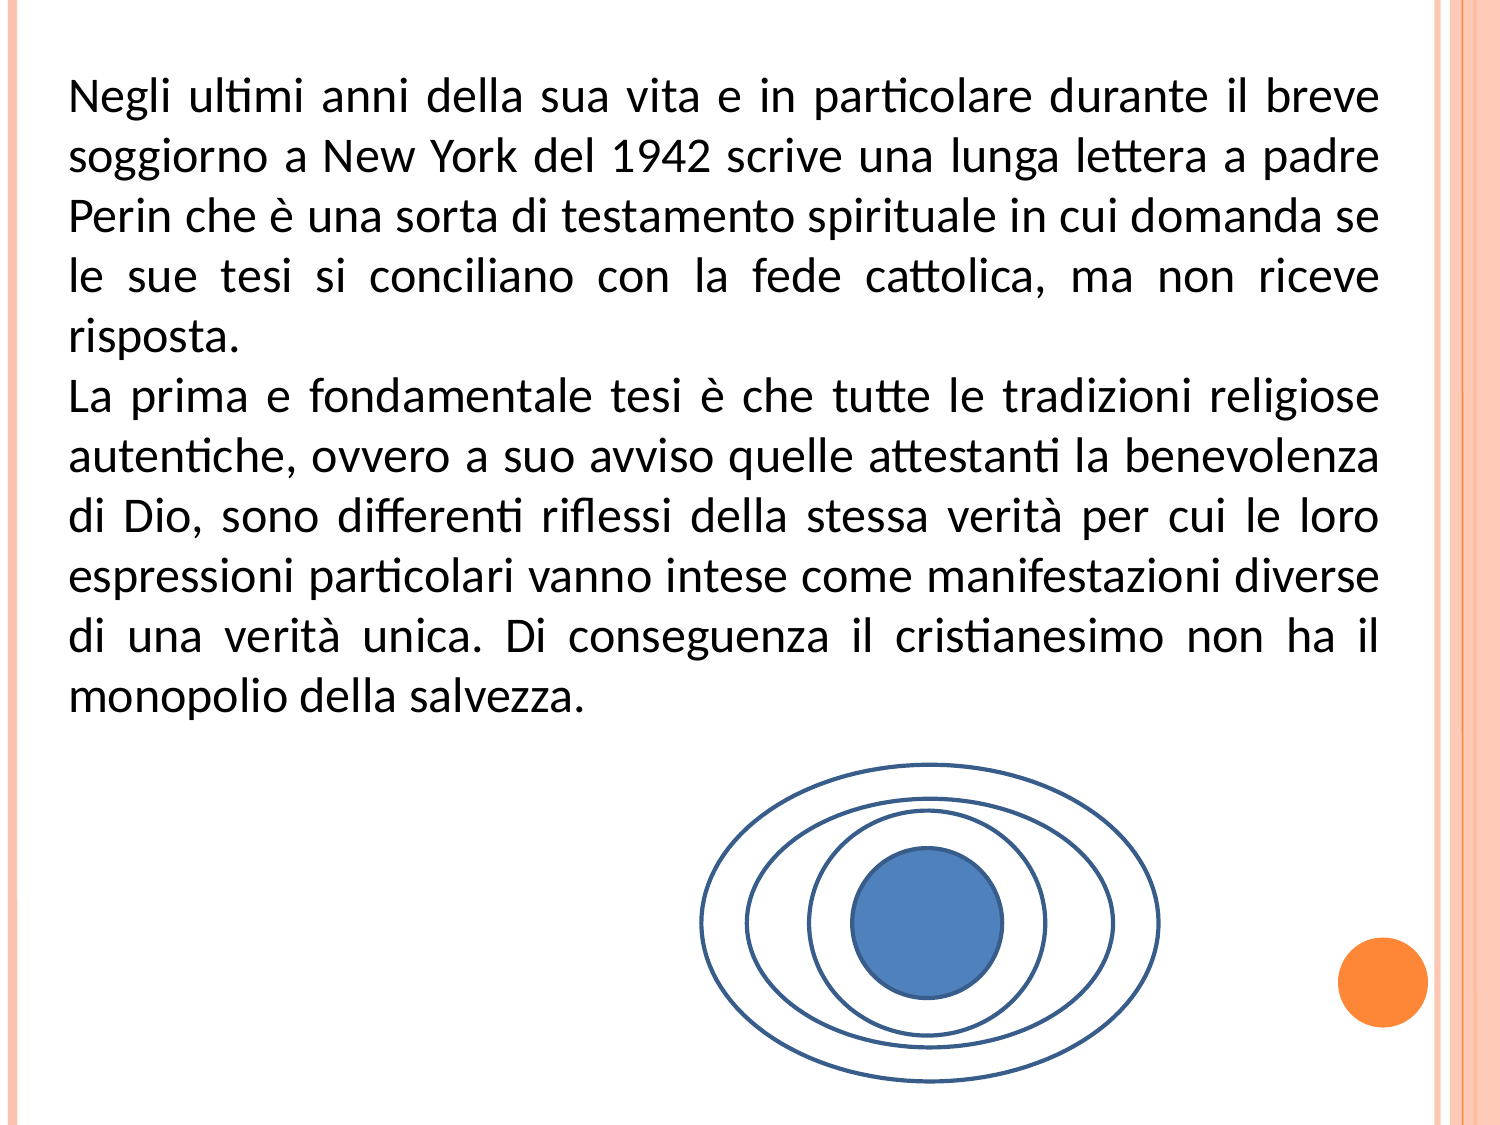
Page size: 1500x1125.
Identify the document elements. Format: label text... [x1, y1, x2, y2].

text_box Negli ultimi anni della sua vita e in particolare durante il breve soggiorno a New York del 1942 scrive una lunga lettera a padre Perin che è una sorta di testamento spirituale in cui domanda se le sue tesi si conciliano con la fede cattolica, ma non riceve risposta. La prima e fondamentale tesi è che tutte le tradizioni religiose autentiche, ovvero a suo avviso quelle attestanti la benevolenza di Dio, sono differenti riflessi della stessa verità per cui le loro espressioni particolari vanno intese come manifestazioni diverse di una verità unica. Di conseguenza il cristianesimo non ha il monopolio della salvezza. [53, 55, 1412, 737]
text_box [852, 848, 1003, 999]
